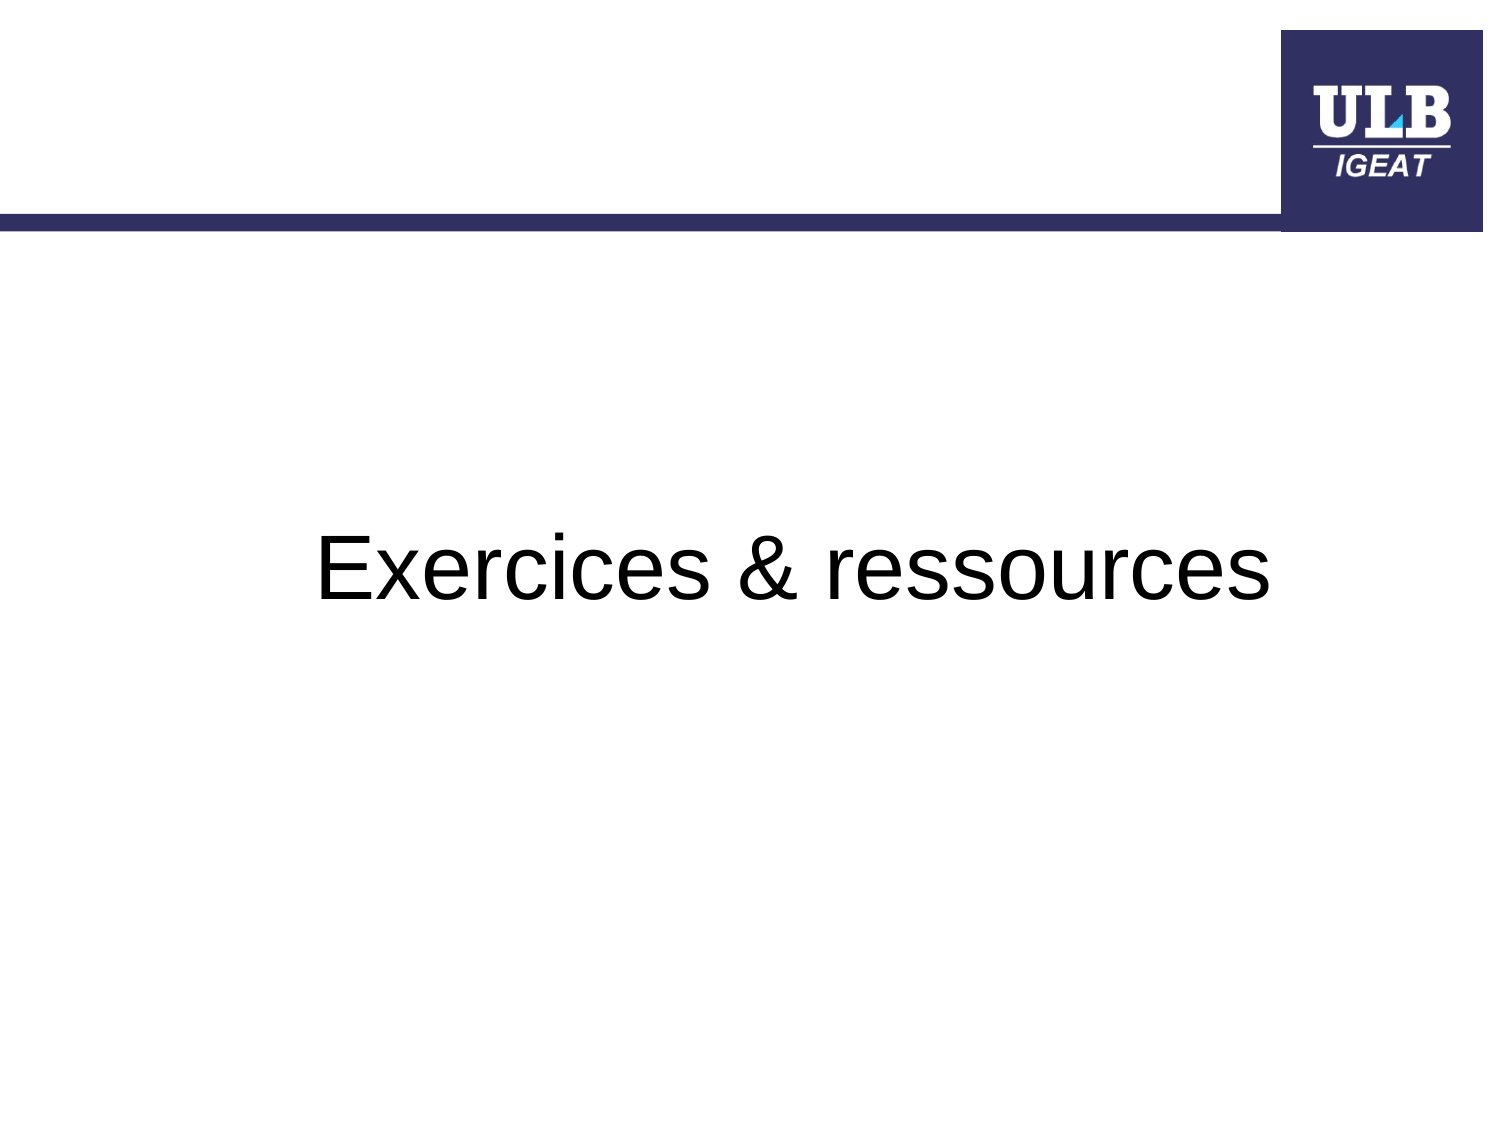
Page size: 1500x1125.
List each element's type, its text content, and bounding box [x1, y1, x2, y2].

picture [1281, 30, 1483, 232]
text_box Exercices & ressources [236, 231, 1353, 894]
